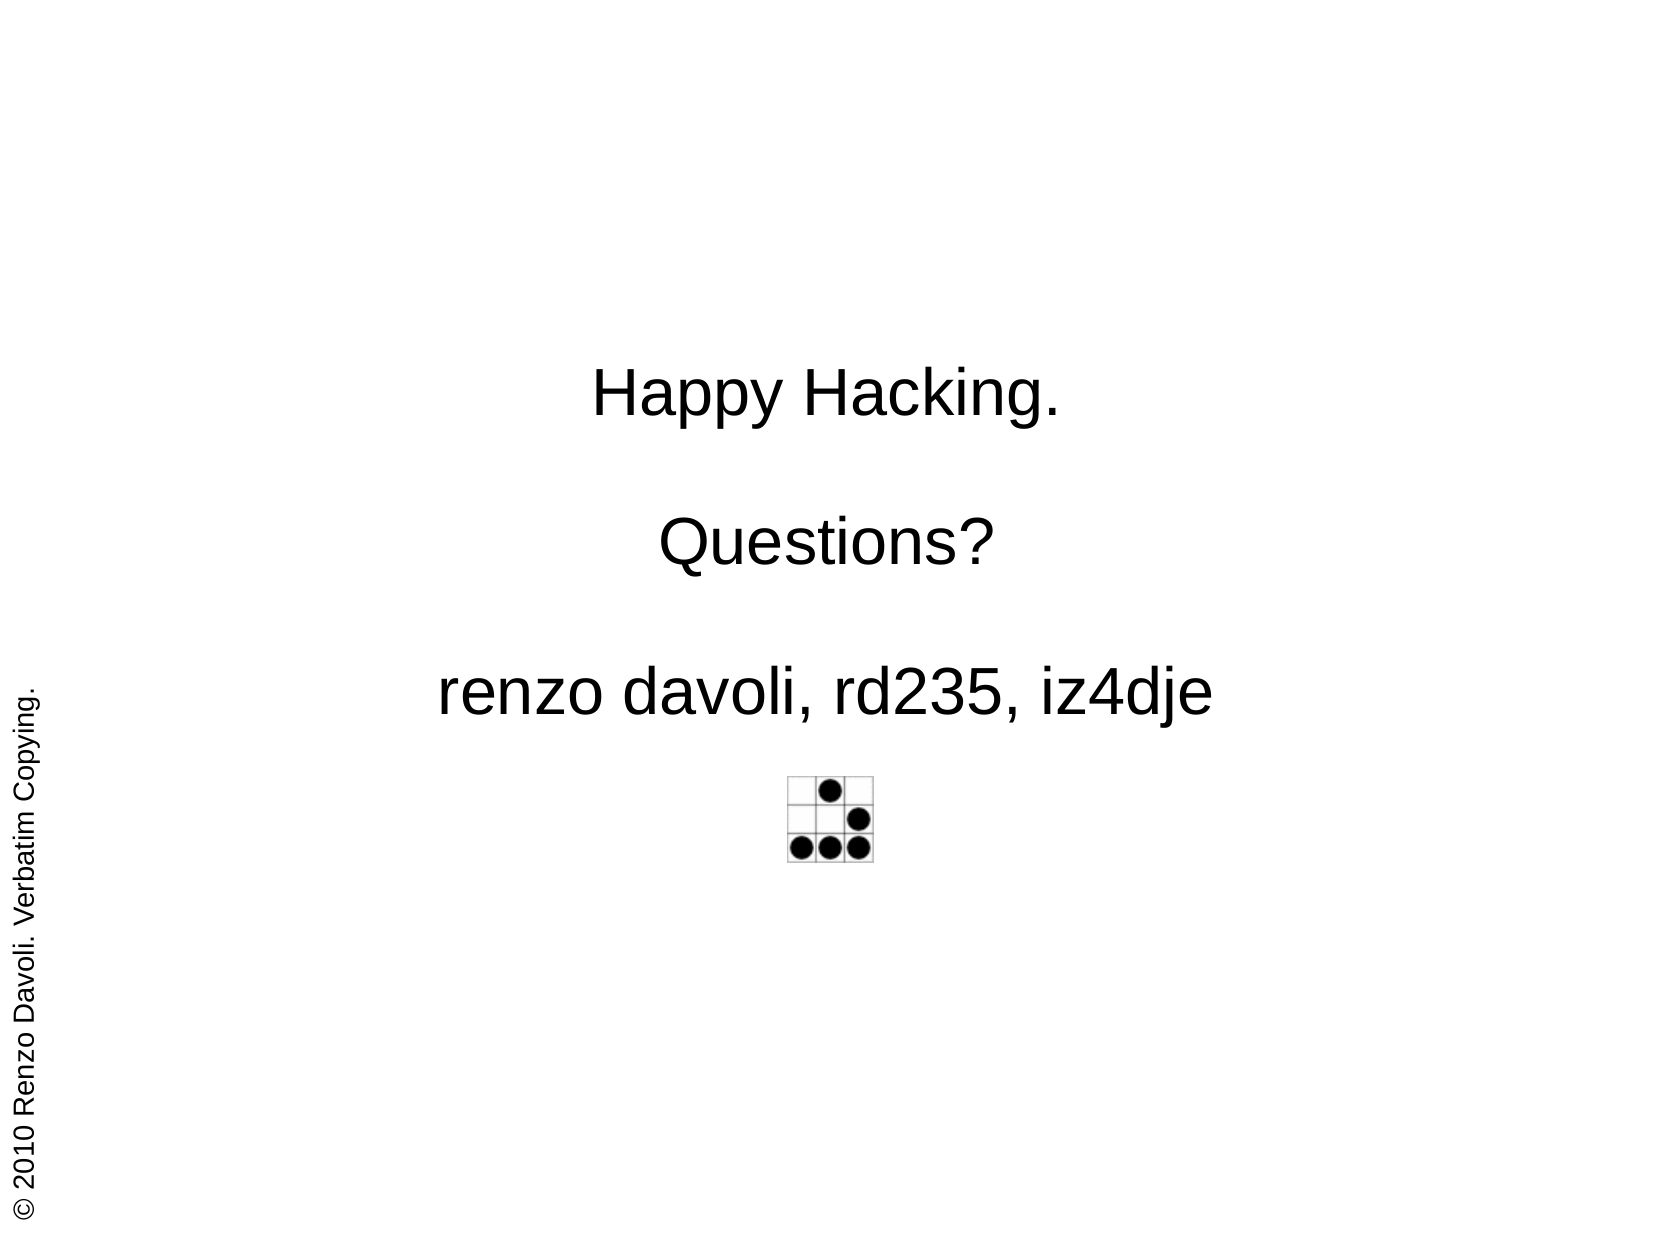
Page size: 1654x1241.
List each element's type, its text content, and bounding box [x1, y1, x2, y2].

subtitle Happy Hacking. Questions? renzo davoli, rd235, iz4dje [82, 56, 1571, 1102]
picture [787, 776, 874, 863]
